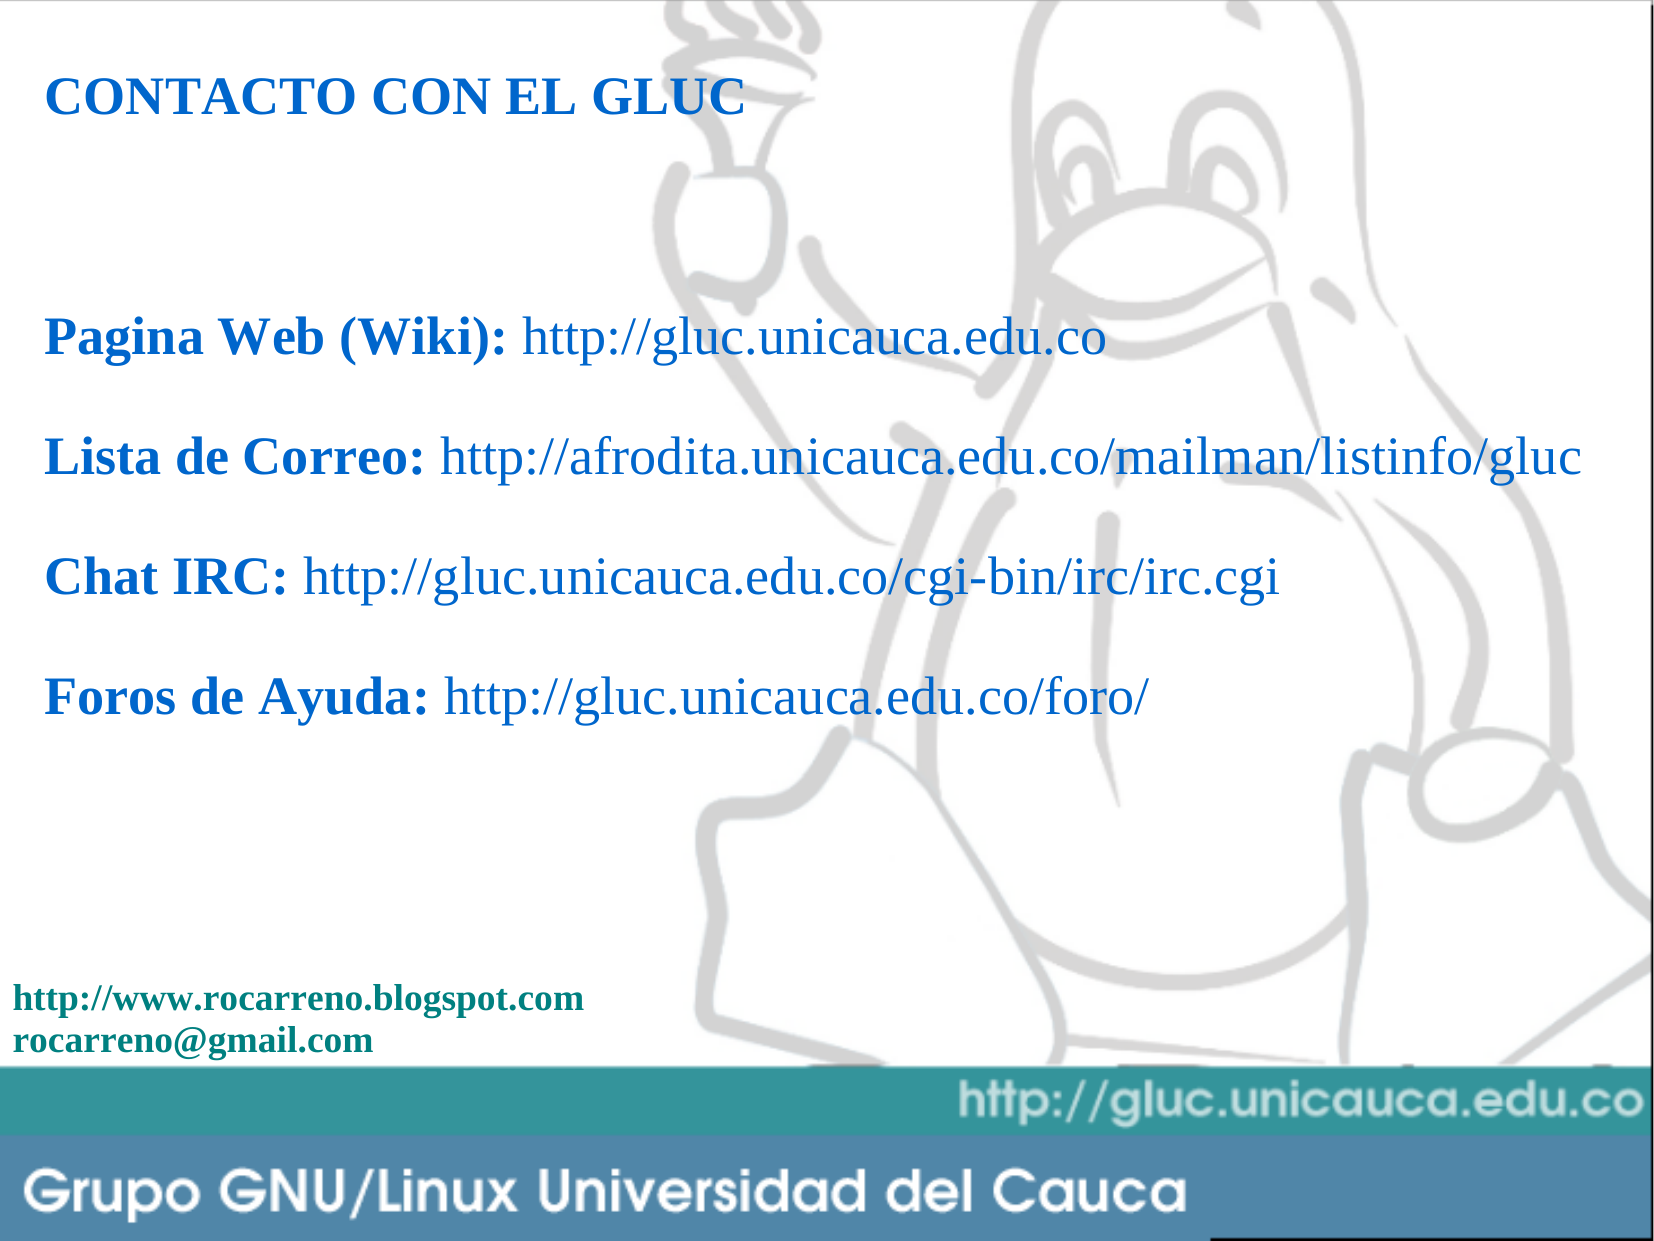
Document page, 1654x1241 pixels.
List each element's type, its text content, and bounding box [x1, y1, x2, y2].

picture [0, 0, 1654, 1241]
text_box CONTACTO CON EL GLUC Pagina Web (Wiki): http://gluc.unicauca.edu.co Lista de Correo: http://afrodita.unicauca.edu.co/mailman/listinfo/gluc Chat IRC: http://gluc.unicauca.edu.co/cgi-bin/irc/irc.cgi Foros de Ayuda: http://gluc.unicauca.edu.co/foro/ [29, 59, 1625, 929]
text_box http://www.rocarreno.blogspot.com rocarreno@gmail.com [0, 969, 1652, 1118]
